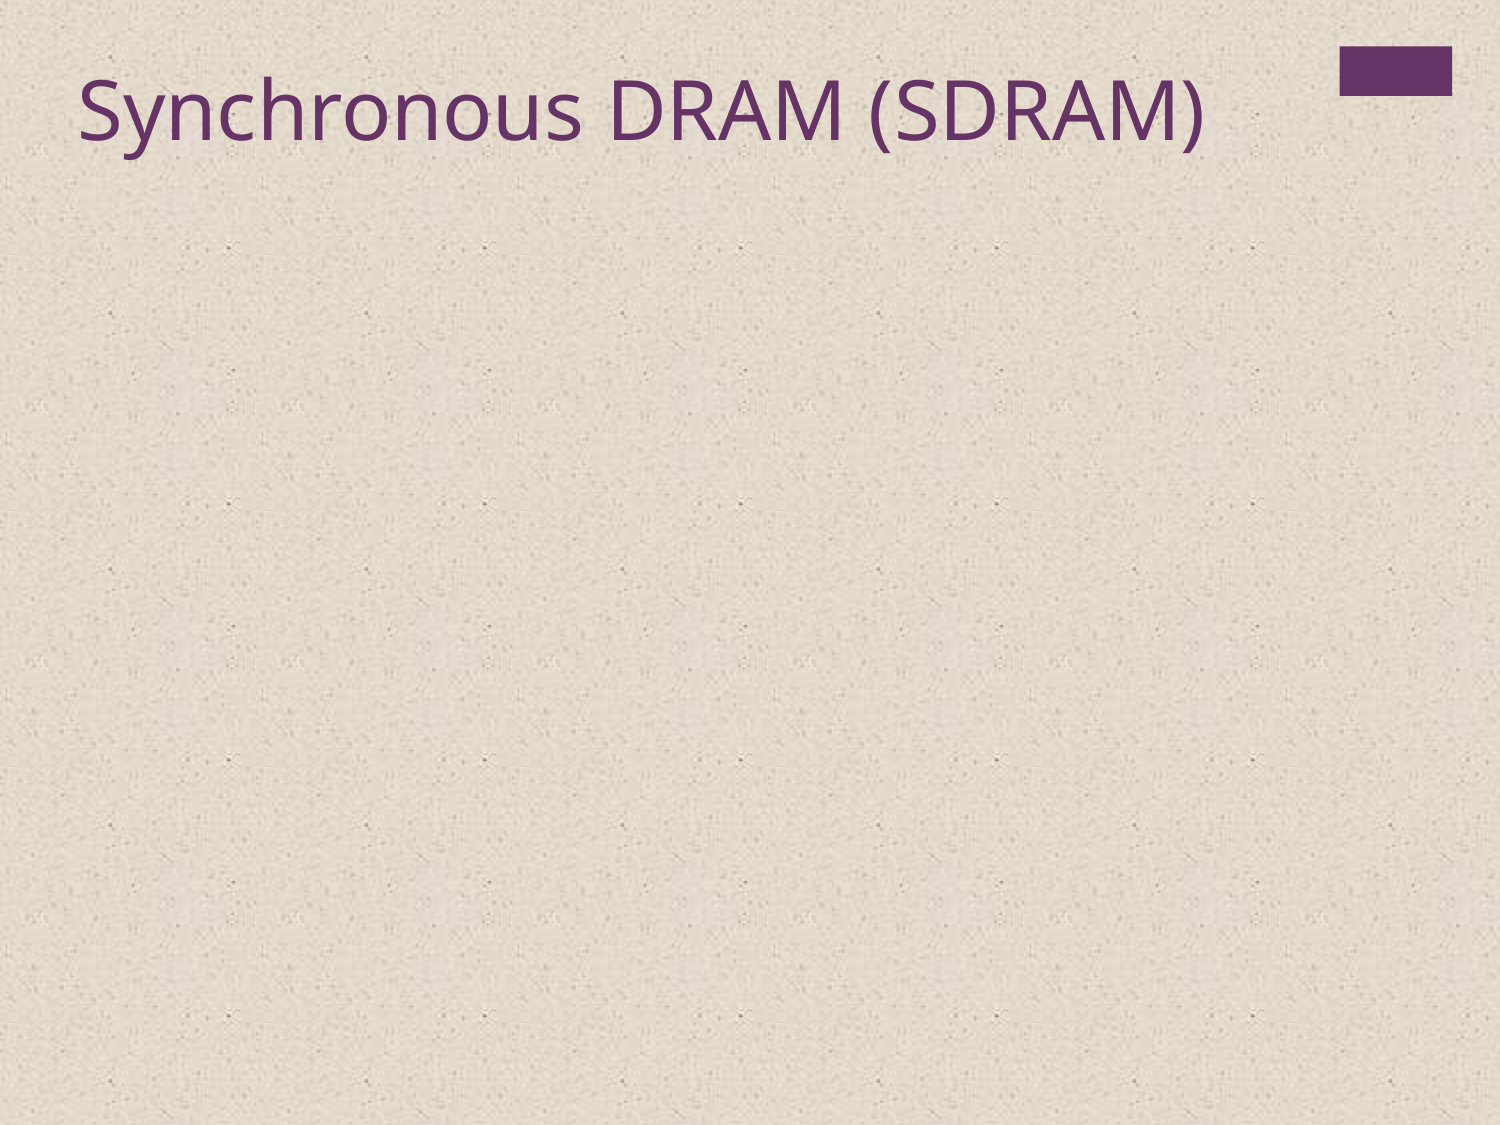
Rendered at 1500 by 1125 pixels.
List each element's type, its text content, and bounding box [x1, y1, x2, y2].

picture [0, 0, 1500, 1125]
title Synchronous DRAM (SDRAM) [62, 50, 1302, 234]
